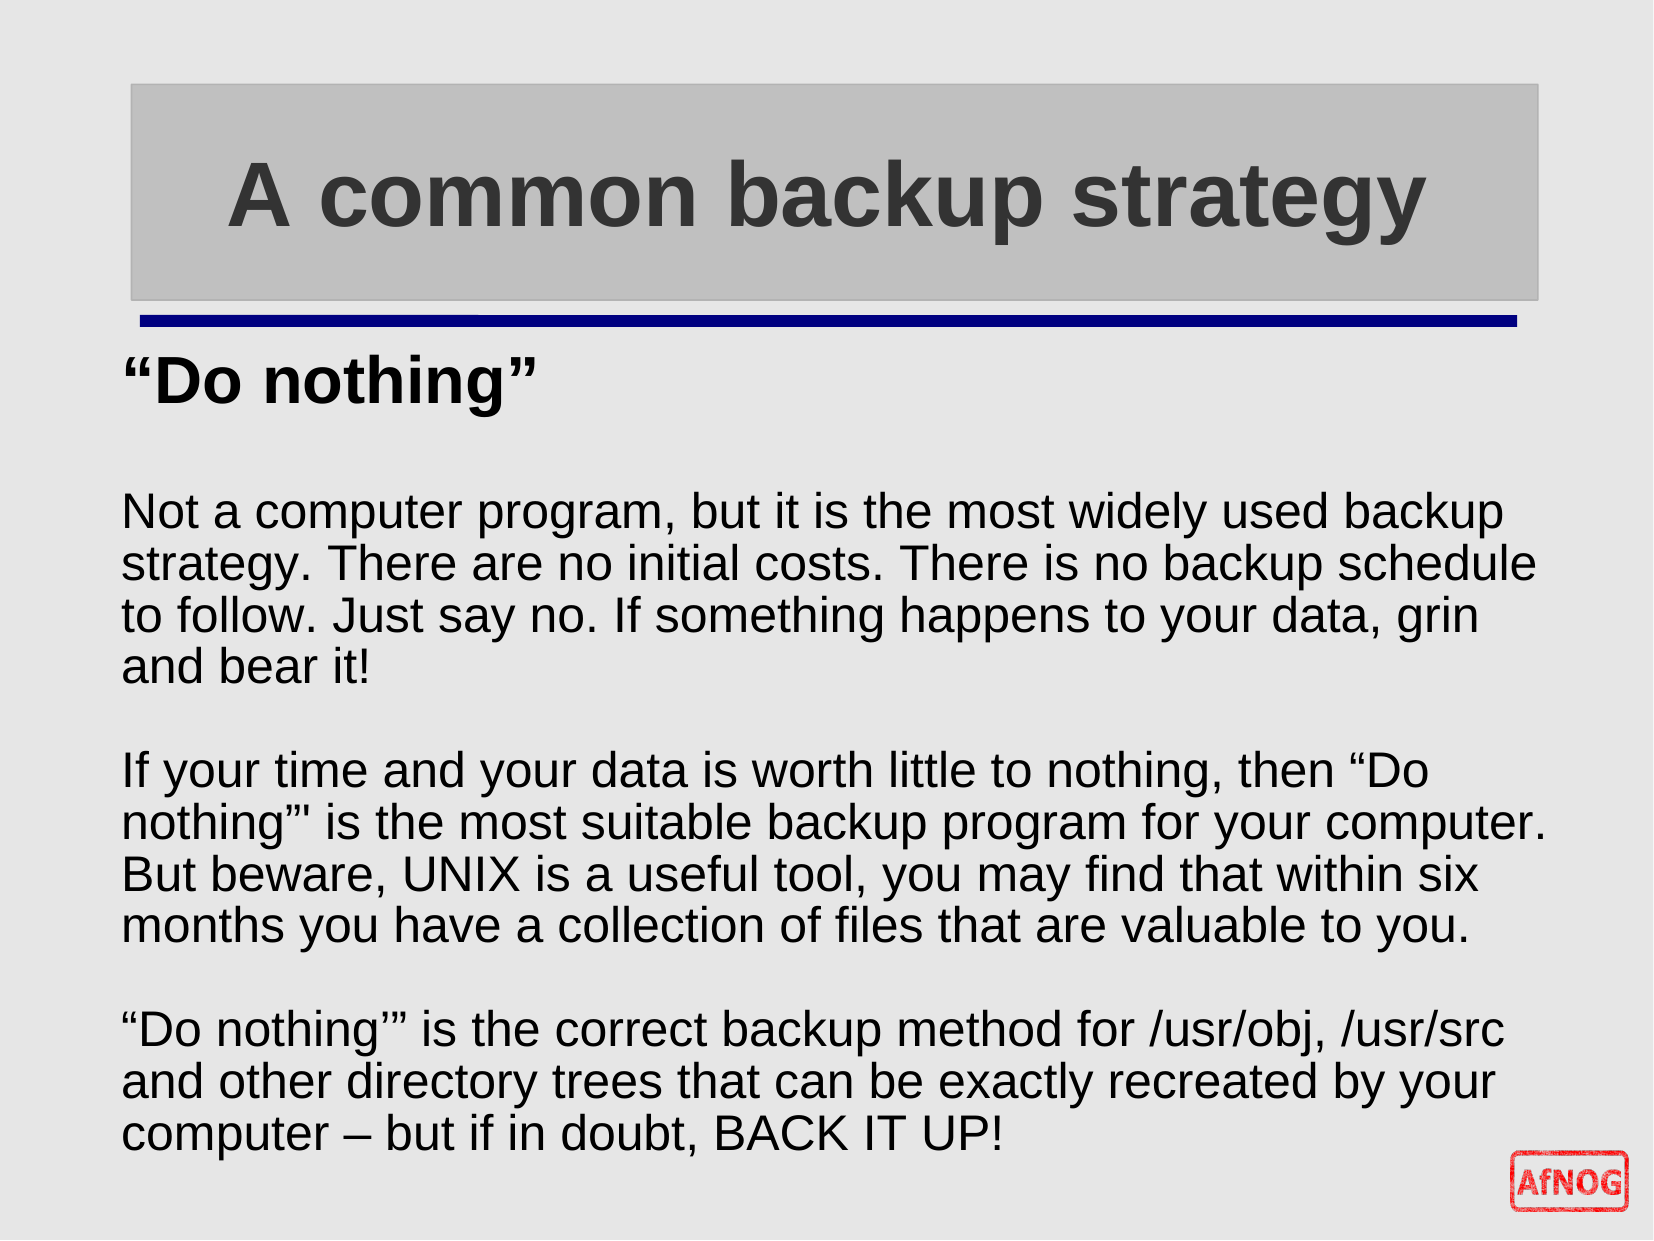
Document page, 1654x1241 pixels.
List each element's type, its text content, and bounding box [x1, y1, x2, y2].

text_box “Do nothing” Not a computer program, but it is the most widely used backup strategy. There are no initial costs. There is no backup schedule to follow. Just say no. If something happens to your data, grin and bear it! If your time and your data is worth little to nothing, then “Do nothing”' is the most suitable backup program for your computer. But beware, UNIX is a useful tool, you may find that within six months you have a collection of files that are valuable to you. “Do nothing’” is the correct backup method for /usr/obj, /usr/src and other directory trees that can be exactly recreated by your computer – but if in doubt, BACK IT UP! [121, 344, 1552, 1208]
text_box A common backup strategy [121, 91, 1534, 299]
picture [1510, 1150, 1629, 1212]
